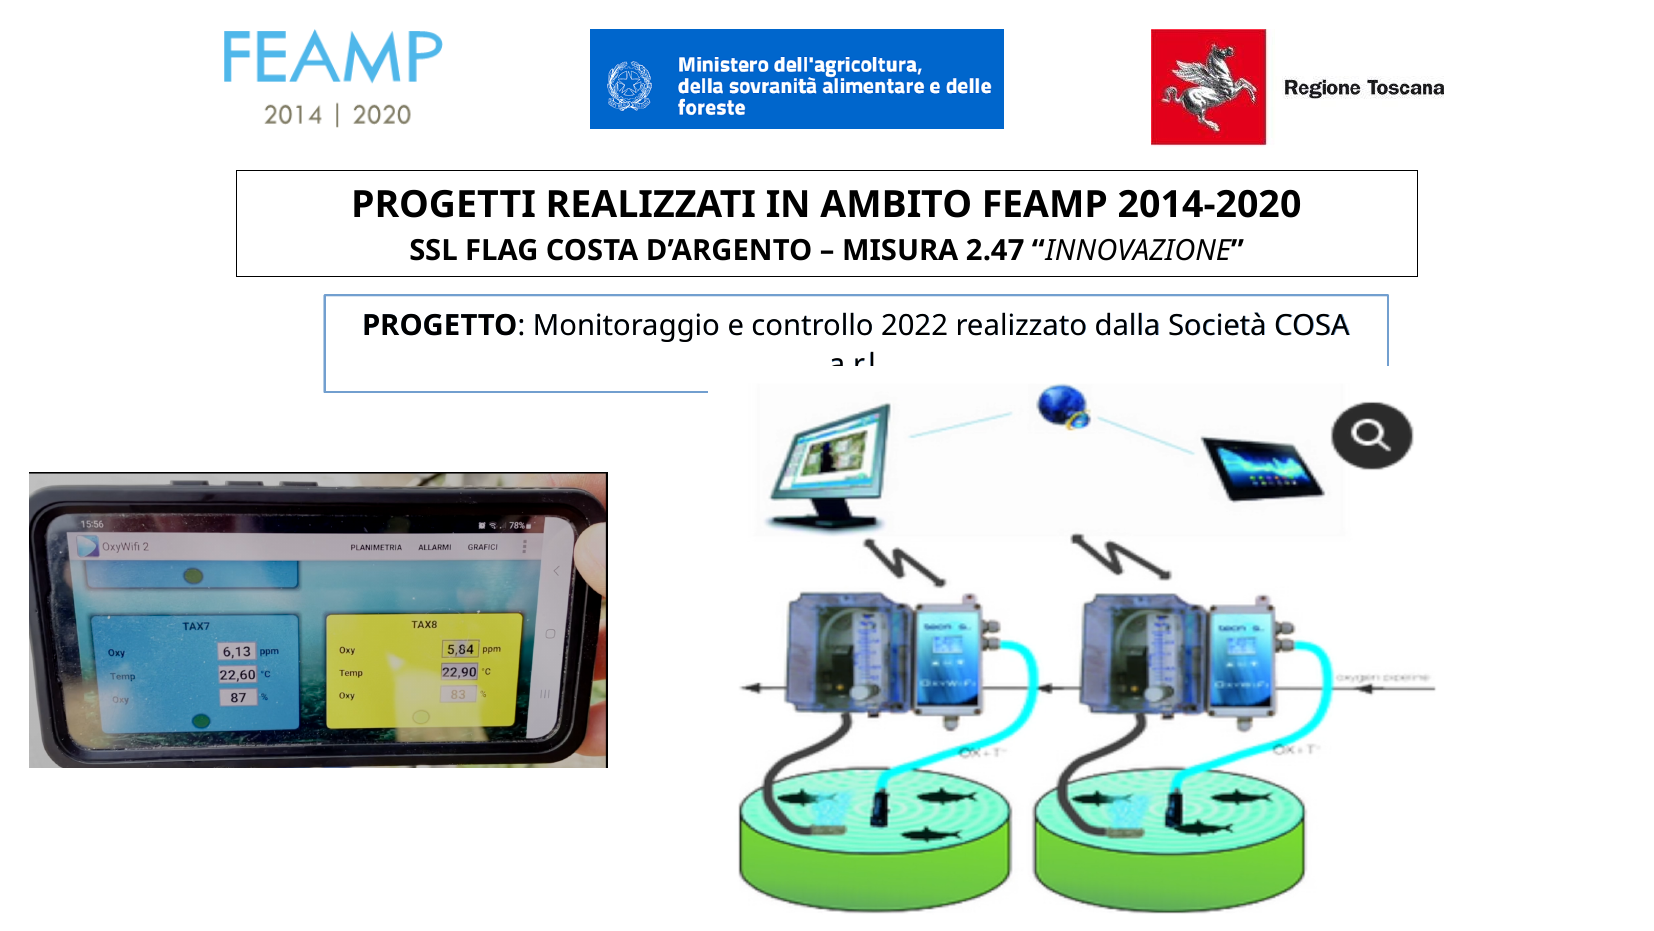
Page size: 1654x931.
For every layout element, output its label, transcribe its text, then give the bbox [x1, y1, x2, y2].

picture [29, 472, 608, 768]
picture [708, 366, 1461, 916]
text_box PROGETTI REALIZZATI IN AMBITO FEAMP 2014-2020 SSL FLAG COSTA D’ARGENTO – MISURA 2.47 “INNOVAZIONE” [236, 170, 1418, 266]
picture [1151, 29, 1452, 148]
picture [590, 29, 1004, 129]
text_box PROGETTO: Monitoraggio e controllo 2022 realizzato dalla Società COSA a.r.l. [324, 295, 1388, 355]
picture [224, 29, 443, 128]
